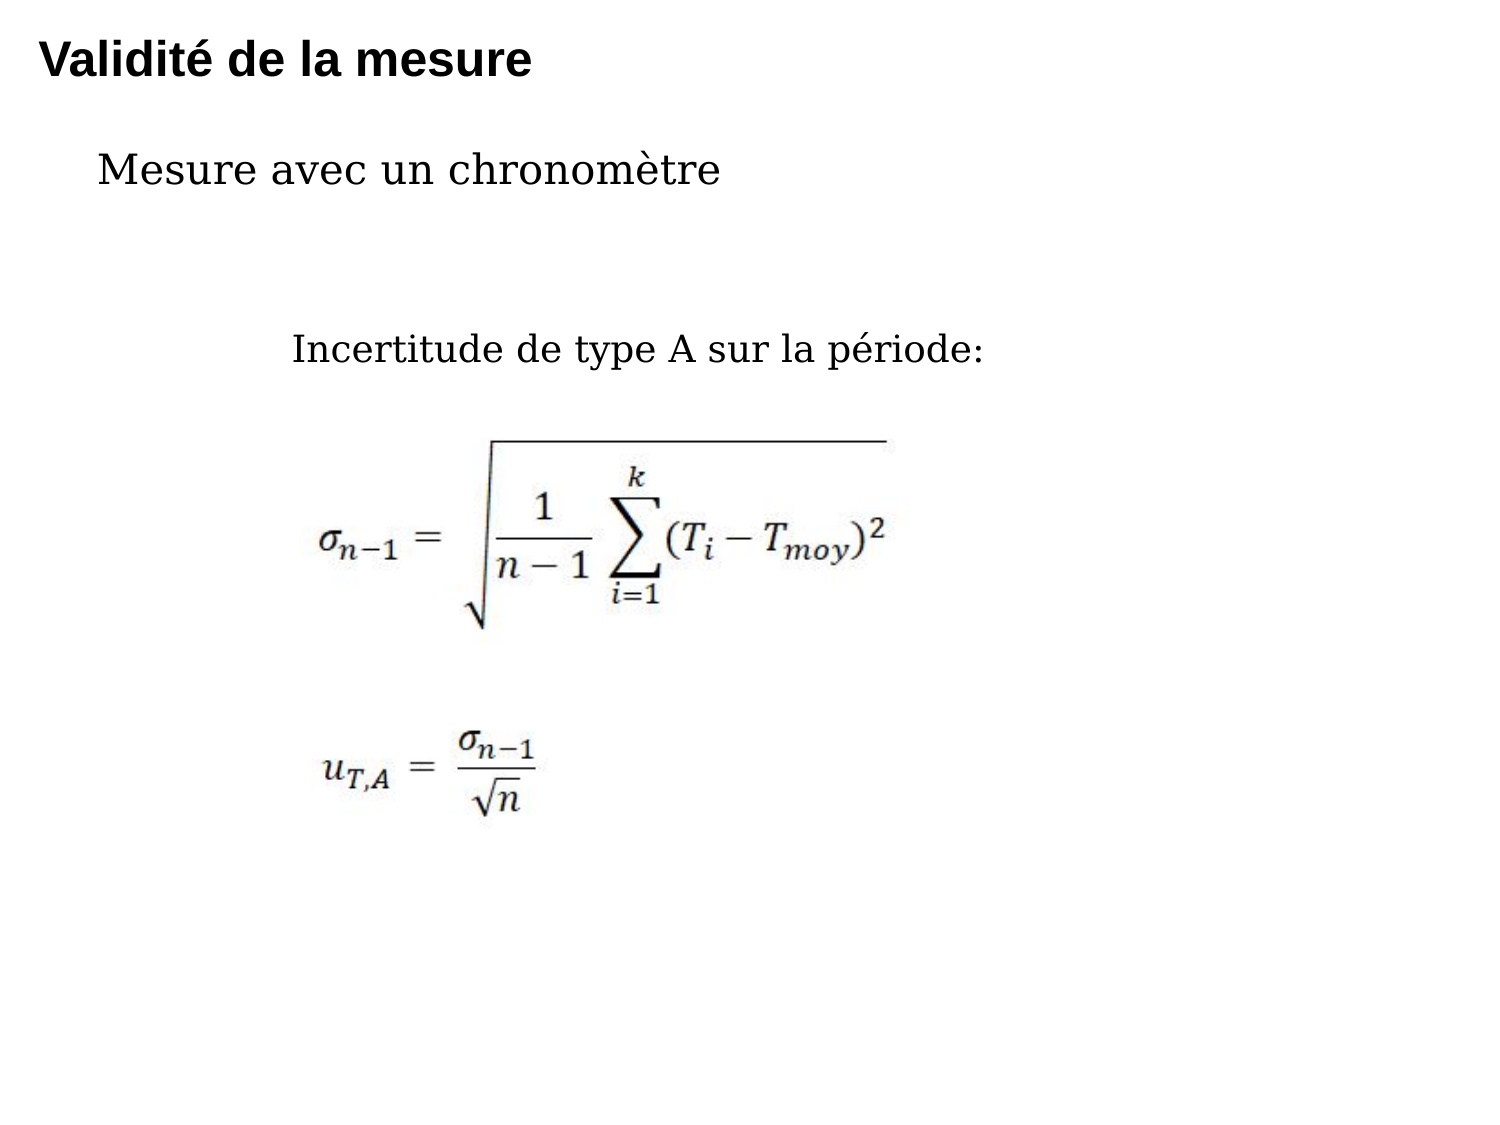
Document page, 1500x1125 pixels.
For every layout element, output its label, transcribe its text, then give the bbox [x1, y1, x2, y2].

text_box Mesure avec un chronomètre [82, 135, 844, 201]
text_box Validité de la mesure [23, 23, 626, 96]
picture [312, 703, 576, 857]
text_box Incertitude de type A sur la période: [276, 317, 1144, 468]
picture [300, 410, 909, 646]
